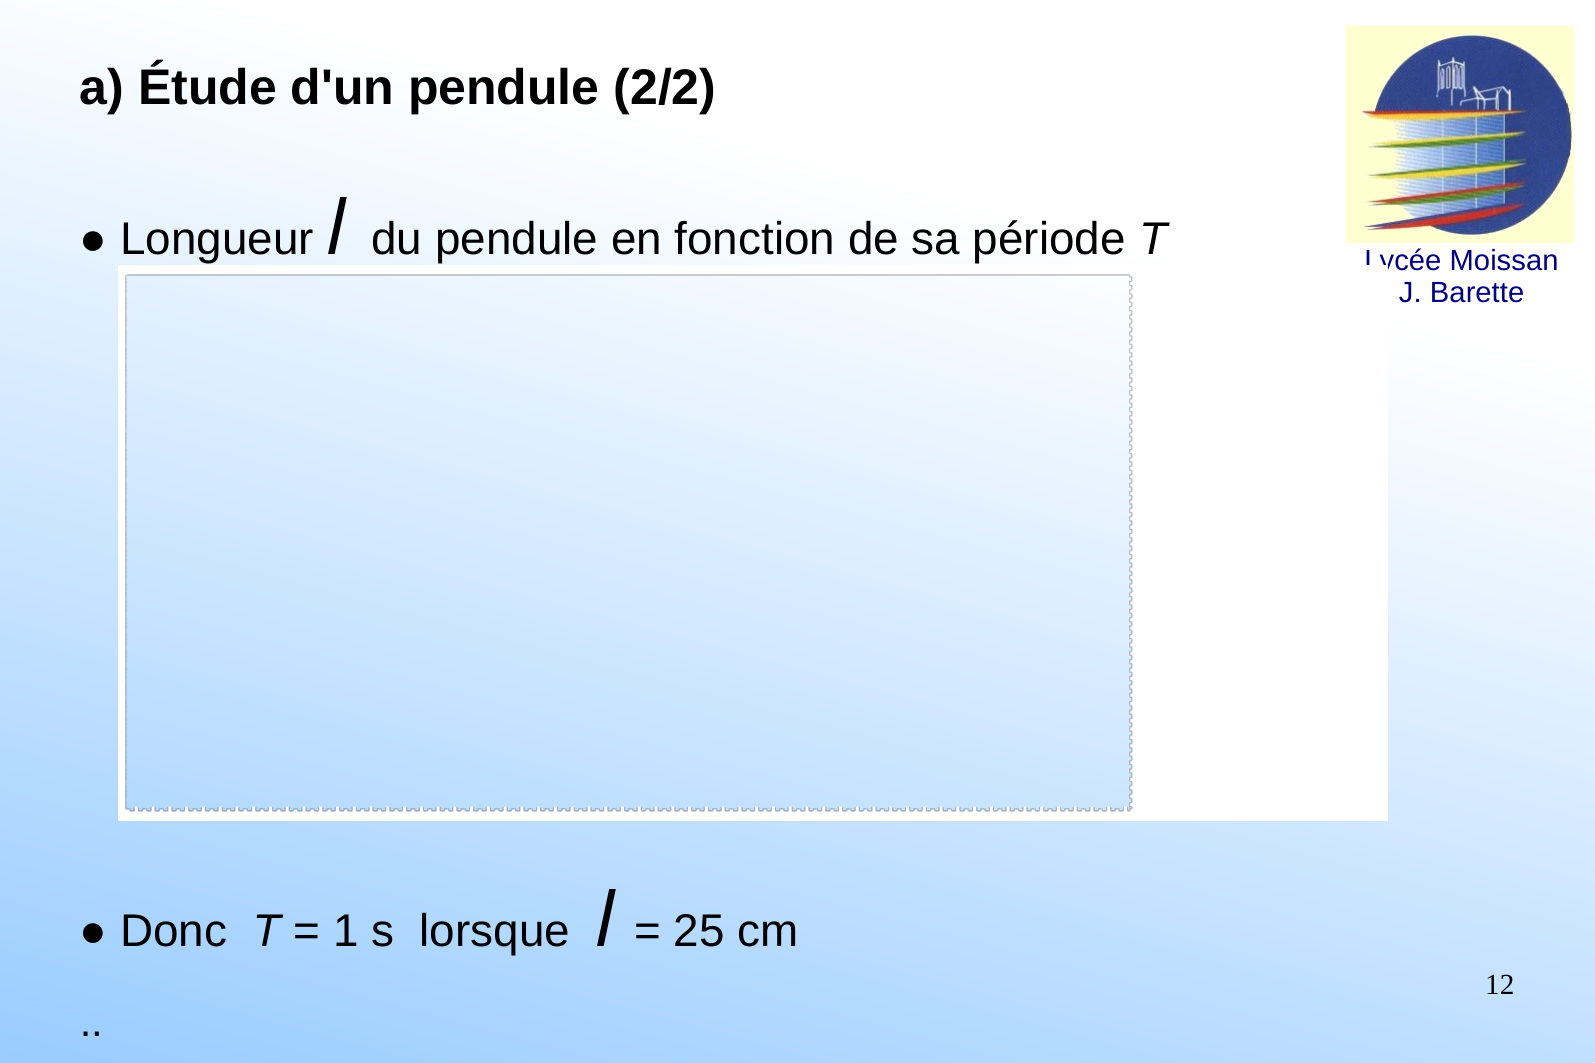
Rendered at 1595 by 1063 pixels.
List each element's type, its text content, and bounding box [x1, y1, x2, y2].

picture [1346, 26, 1574, 236]
list a) Étude d'un pendule (2/2) ● Longueur l du pendule en fonction de sa période T ● Donc T = 1 s lorsque l = 25 cm .. [79, 59, 1515, 1034]
text_box Lycée Moissan J. Barette [1328, 236, 1595, 325]
picture [118, 265, 1388, 821]
